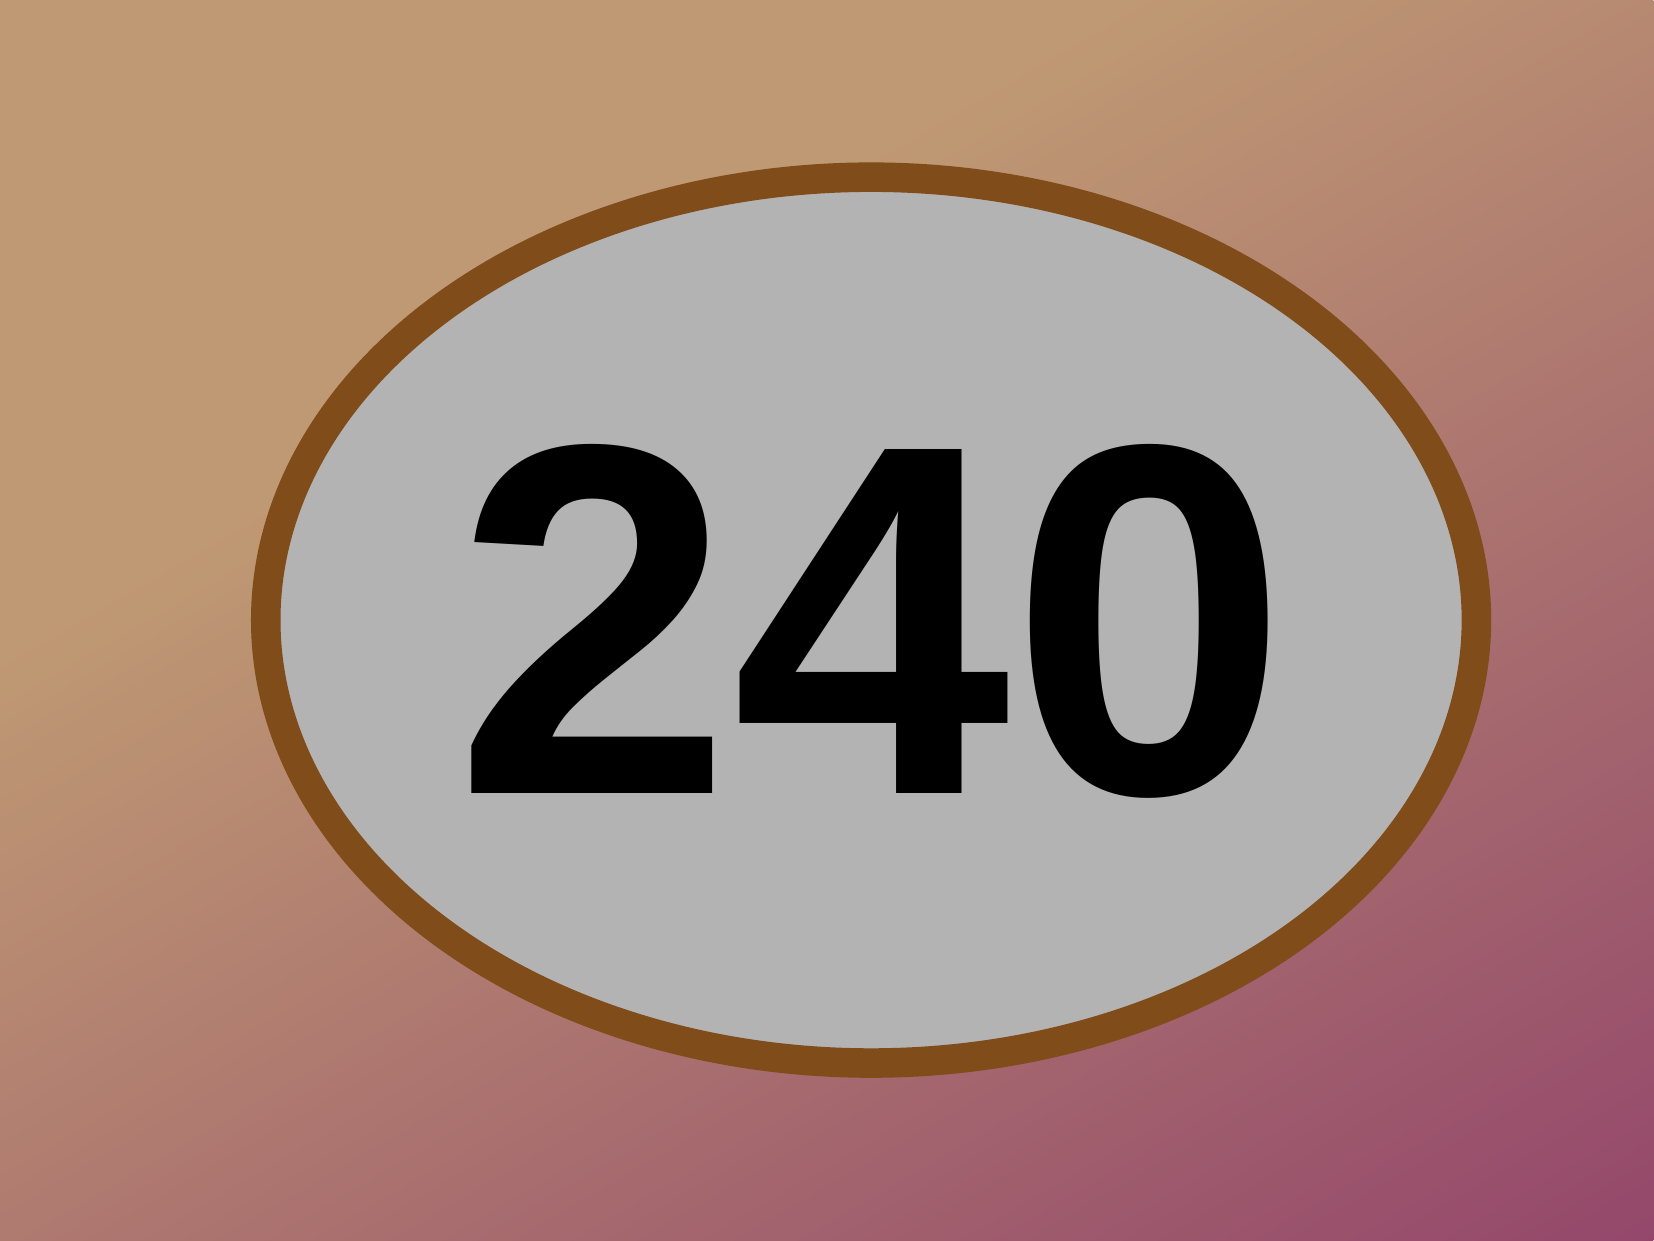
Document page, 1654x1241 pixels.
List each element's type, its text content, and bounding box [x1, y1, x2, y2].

text_box 240 [265, 177, 1477, 1064]
